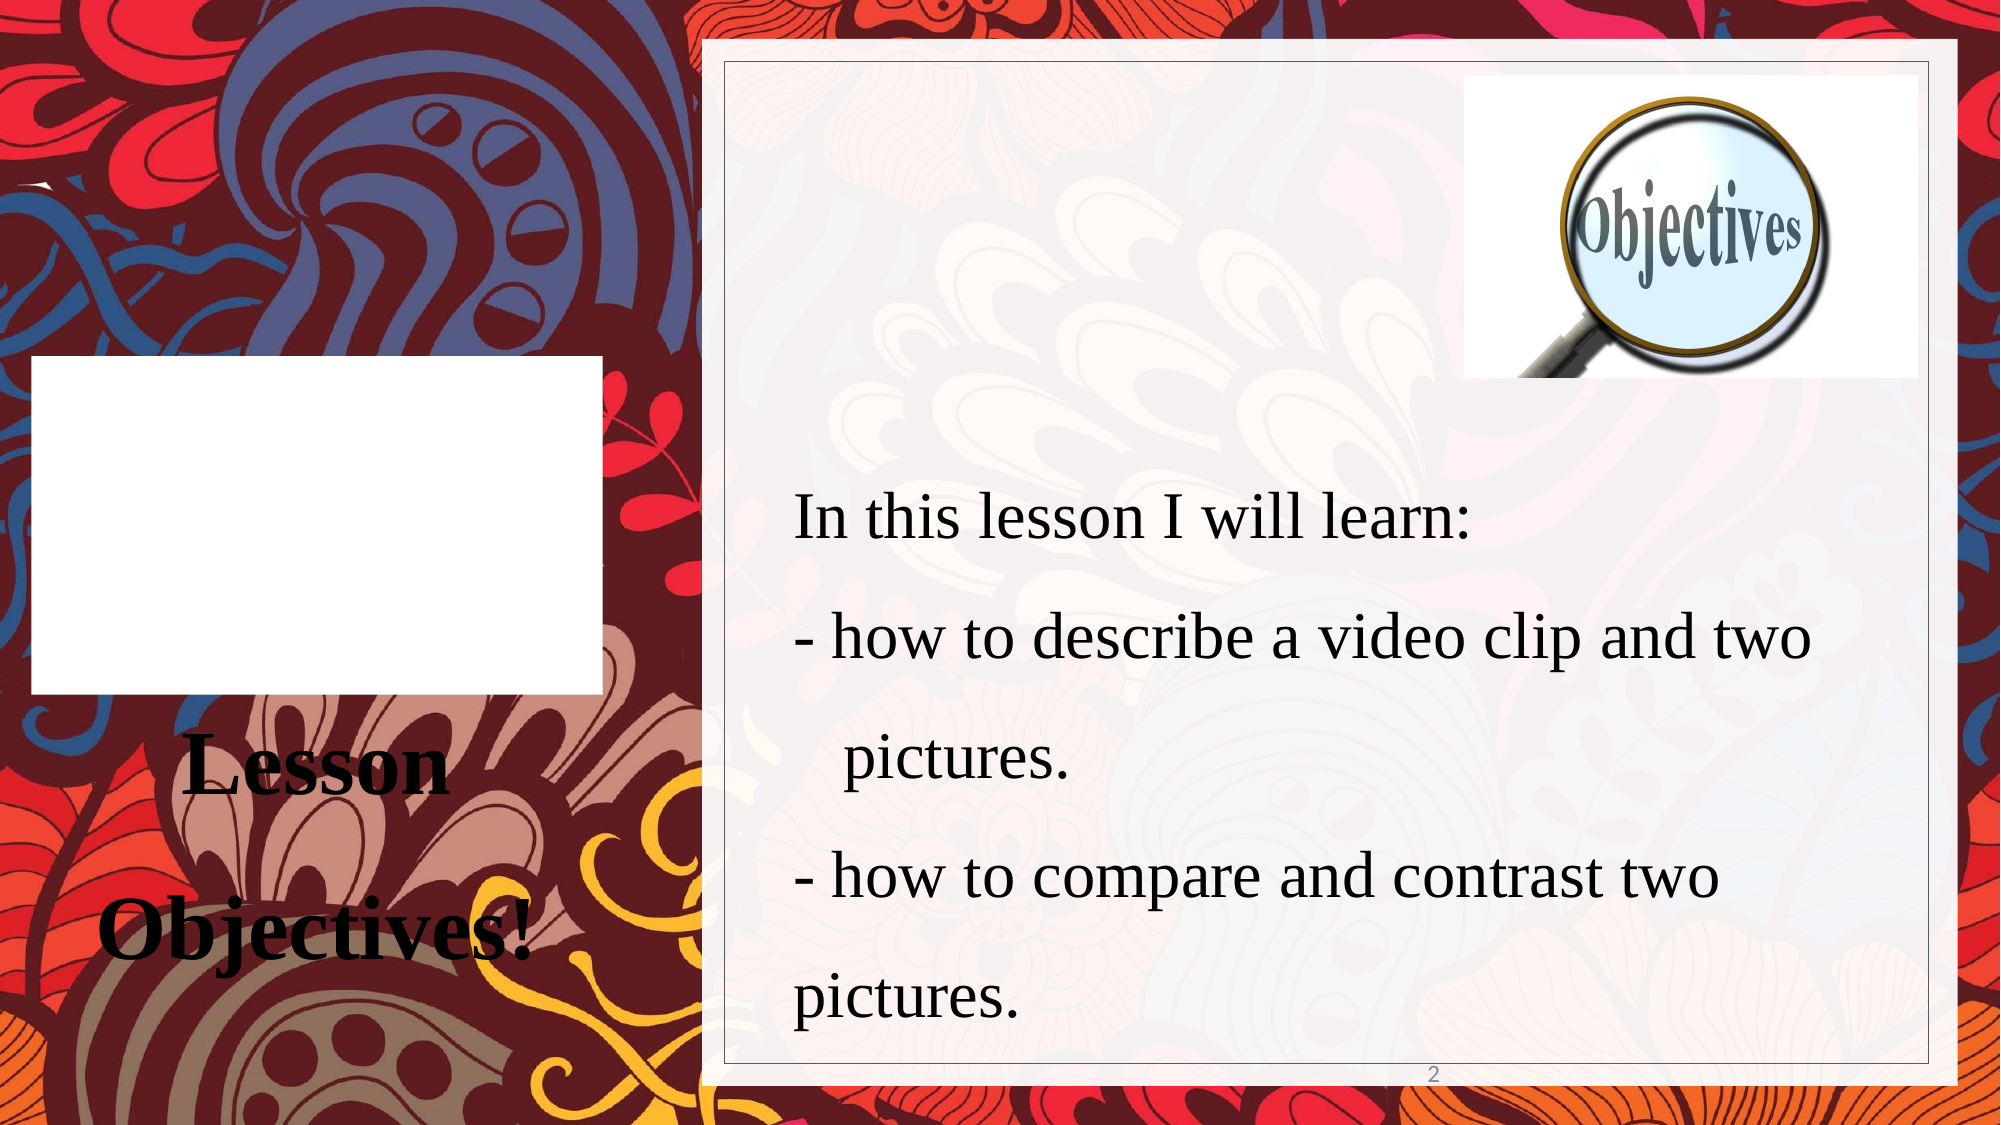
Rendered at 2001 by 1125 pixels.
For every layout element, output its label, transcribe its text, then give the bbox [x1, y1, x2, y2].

picture [0, 0, 2000, 1125]
title In this lesson I will learn: - how to describe a video clip and two pictures. - how to compare and contrast two pictures. [724, 424, 1918, 711]
text_box [702, 39, 1958, 1103]
text_box Lesson Objectives! [31, 356, 603, 695]
